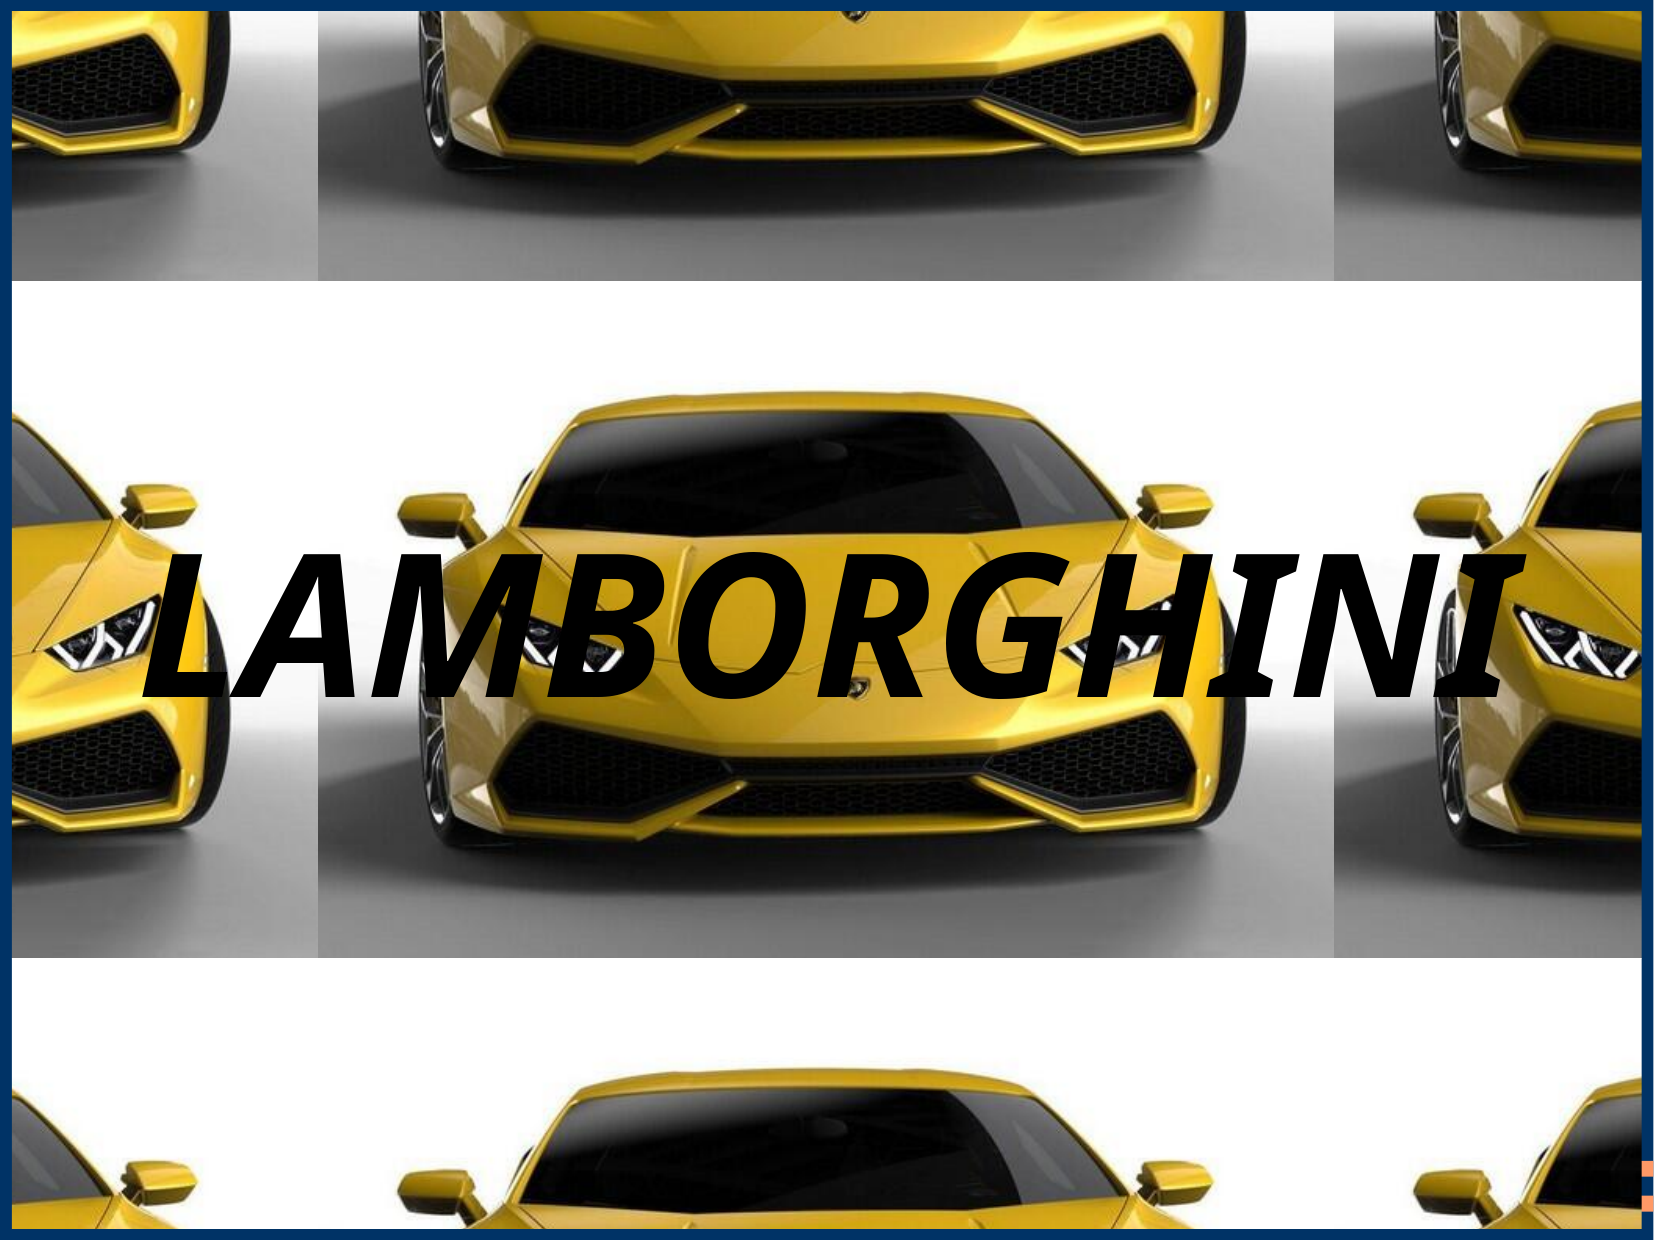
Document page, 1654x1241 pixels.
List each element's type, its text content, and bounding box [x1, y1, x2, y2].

title LAMBORGHINI [11, 11, 1642, 1229]
list [121, 322, 1561, 1132]
